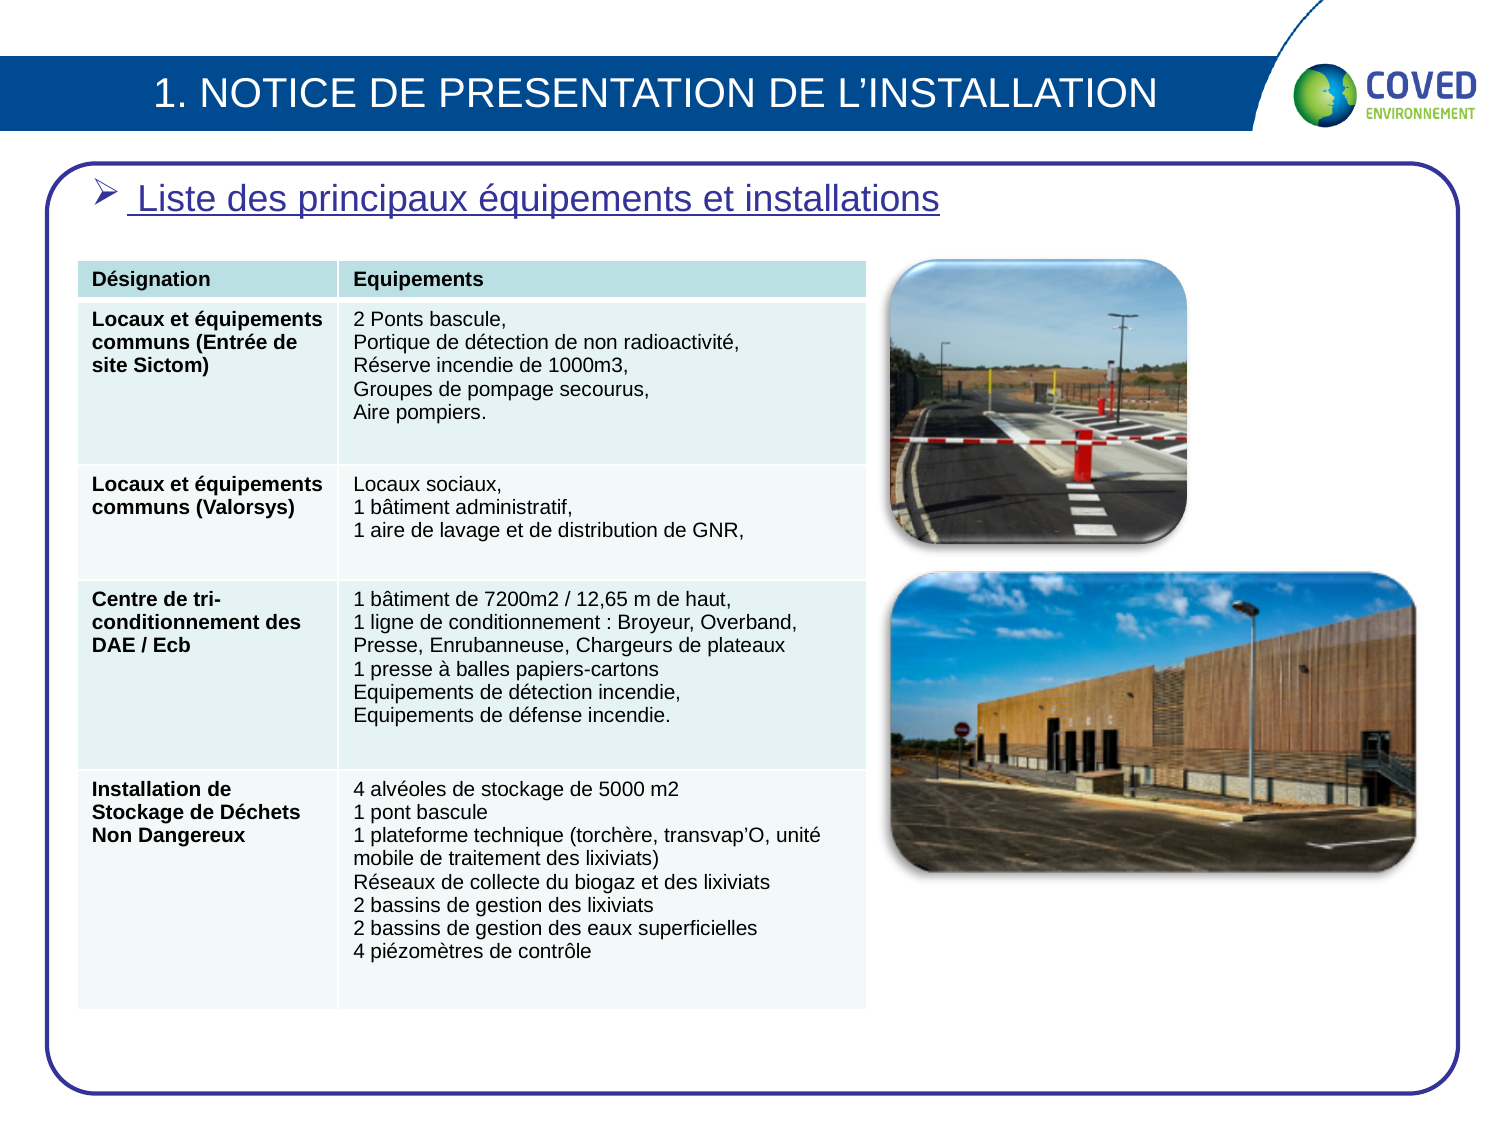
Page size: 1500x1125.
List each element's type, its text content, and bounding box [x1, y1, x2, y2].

table_cell Centre de tri-conditionnement des DAE / Ecb [78, 581, 337, 769]
text_box [1280, 63, 1286, 133]
table_header Désignation [78, 261, 337, 297]
table_cell Locaux sociaux, 1 bâtiment administratif, 1 aire de lavage et de distribution de GNR, [339, 466, 866, 579]
table_cell 4 alvéoles de stockage de 5000 m2 1 pont bascule 1 plateforme technique (torchère, transvap’O, unité mobile de traitement des lixiviats) Réseaux de collecte du biogaz et des lixiviats 2 bassins de gestion des lixiviats 2 bassins de gestion des eaux superficielles 4 piézomètres de contrôle [339, 771, 866, 1009]
table_cell Installation de Stockage de Déchets Non Dangereux [78, 771, 337, 1009]
picture [0, 0, 1500, 135]
text_box 1. NOTICE DE PRESENTATION DE L’INSTALLATION [18, 55, 1286, 127]
picture [868, 254, 1429, 892]
table_header Equipements [339, 261, 866, 297]
table_cell Locaux et équipements communs (Valorsys) [78, 466, 337, 579]
text_box Liste des principaux équipements et installations [76, 166, 1429, 227]
table_cell 1 bâtiment de 7200m2 / 12,65 m de haut, 1 ligne de conditionnement : Broyeur, Overband, Presse, Enrubanneuse, Chargeurs de plateaux 1 presse à balles papiers-cartons Equipements de détection incendie, Equipements de défense incendie. [339, 581, 866, 769]
text_box [1289, 0, 1479, 53]
table_cell Locaux et équipements communs (Entrée de site Sictom) [78, 303, 337, 464]
table_cell 2 Ponts bascule, Portique de détection de non radioactivité, Réserve incendie de 1000m3, Groupes de pompage secourus, Aire pompiers. [339, 303, 866, 464]
